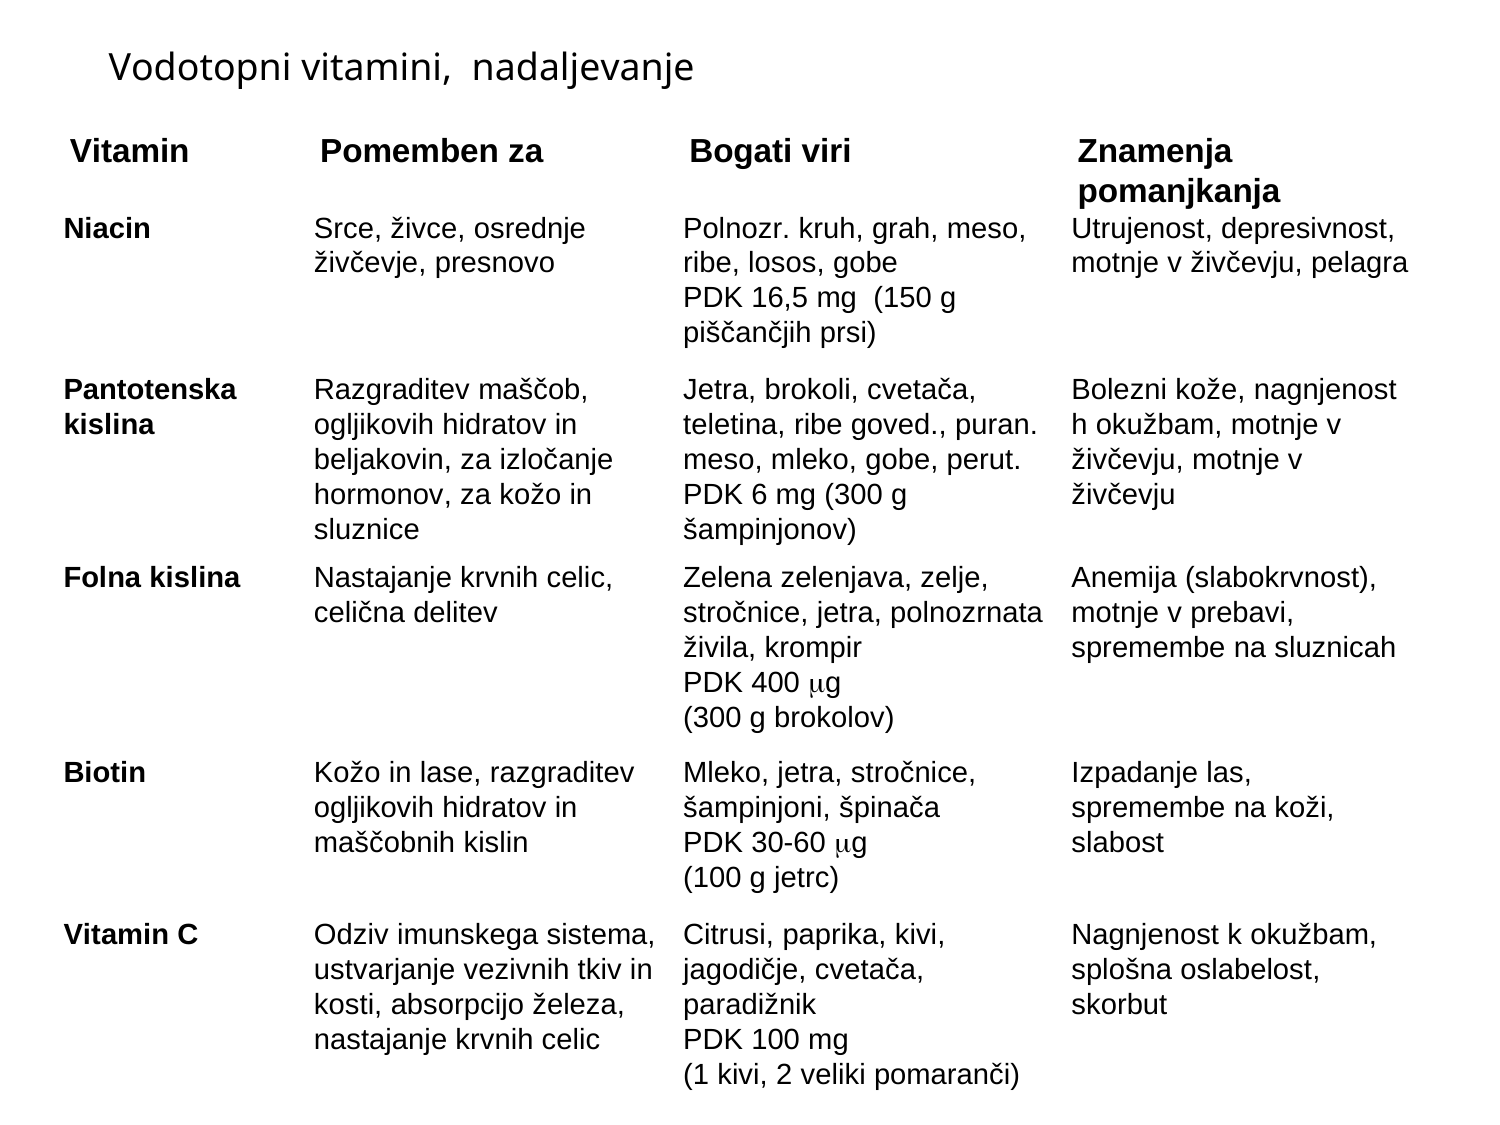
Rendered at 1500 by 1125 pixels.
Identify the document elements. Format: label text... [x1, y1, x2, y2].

table_cell Folna kislina [59, 559, 309, 753]
table_cell Biotin [59, 753, 309, 915]
table_cell Kožo in lase, razgraditev ogljikovih hidratov in maščobnih kislin [309, 753, 678, 915]
table_header Pomemben za [309, 129, 678, 209]
table_cell Srce, živce, osrednje živčevje, presnovo [309, 209, 678, 371]
table_cell Odziv imunskega sistema, ustvarjanje vezivnih tkiv in kosti, absorpcijo železa, nastajanje krvnih celic [309, 915, 678, 1103]
table_cell Vitamin C [59, 915, 309, 1103]
table_cell Nastajanje krvnih celic, celična delitev [309, 559, 678, 753]
table_header Znamenja pomanjkanja [1066, 129, 1418, 209]
text_box Vodotopni vitamini, nadaljevanje [93, 35, 1418, 96]
table_cell Mleko, jetra, stročnice, šampinjoni, špinača PDK 30-60 g (100 g jetrc) [678, 753, 1066, 915]
table_cell Citrusi, paprika, kivi, jagodičje, cvetača, paradižnik PDK 100 mg (1 kivi, 2 veliki pomaranči) [678, 915, 1066, 1103]
table_cell Bolezni kože, nagnjenost h okužbam, motnje v živčevju, motnje v živčevju [1066, 371, 1418, 559]
table_cell Utrujenost, depresivnost, motnje v živčevju, pelagra [1066, 209, 1418, 371]
table_cell Pantotenska kislina [59, 371, 309, 559]
table_cell Izpadanje las, spremembe na koži, slabost [1066, 753, 1418, 915]
table_header Vitamin [59, 129, 309, 209]
table_header Bogati viri [678, 129, 1066, 209]
table_cell Nagnjenost k okužbam, splošna oslabelost, skorbut [1066, 915, 1418, 1103]
table_cell Jetra, brokoli, cvetača, teletina, ribe goved., puran. meso, mleko, gobe, perut. PDK 6 mg (300 g šampinjonov) [678, 371, 1066, 559]
table_cell Polnozr. kruh, grah, meso, ribe, losos, gobe PDK 16,5 mg (150 g piščančjih prsi) [678, 209, 1066, 371]
table_cell Razgraditev maščob, ogljikovih hidratov in beljakovin, za izločanje hormonov, za kožo in sluznice [309, 371, 678, 559]
table_cell Niacin [59, 209, 309, 371]
table_cell Zelena zelenjava, zelje, stročnice, jetra, polnozrnata živila, krompir PDK 400 g (300 g brokolov) [678, 559, 1066, 753]
table_cell Anemija (slabokrvnost), motnje v prebavi, spremembe na sluznicah [1066, 559, 1418, 753]
